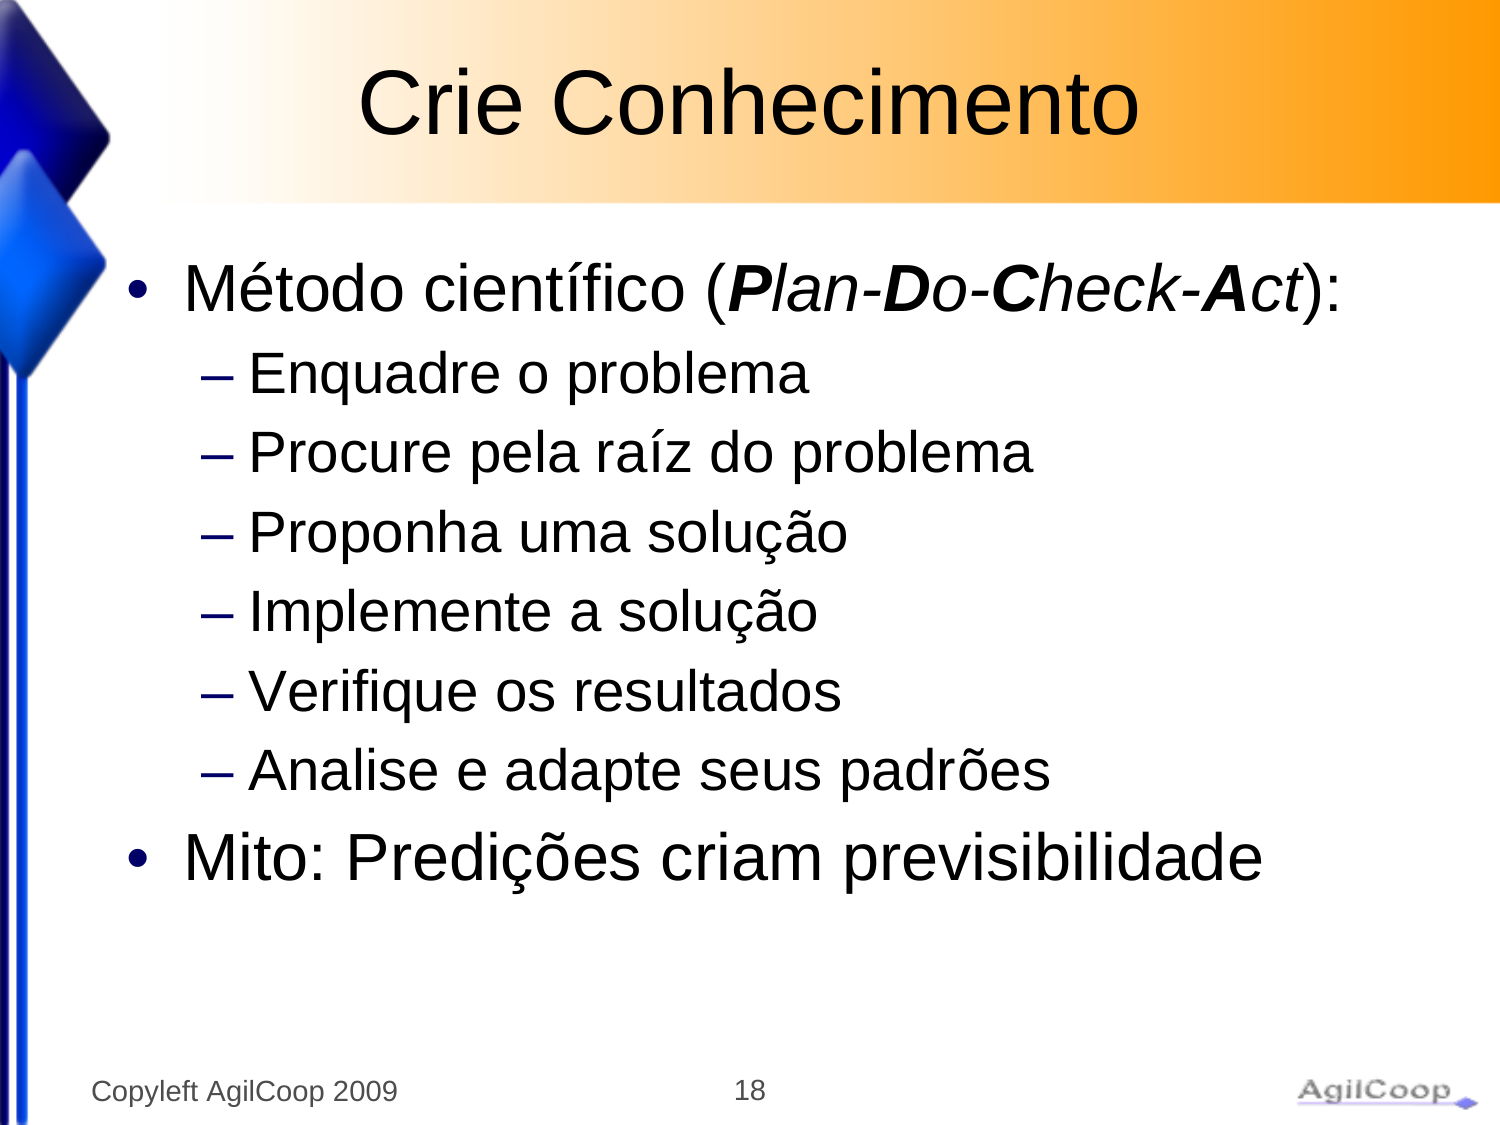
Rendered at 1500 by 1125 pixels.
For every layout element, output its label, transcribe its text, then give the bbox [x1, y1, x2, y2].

picture [0, 0, 1500, 1125]
title Crie Conhecimento [75, 8, 1426, 197]
list Método científico (Plan-Do-Check-Act): Enquadre o problema Procure pela raíz do problema Proponha uma solução Implemente a solução Verifique os resultados Analise e adapte seus padrões Mito: Predições criam previsibilidade [112, 243, 1425, 1006]
